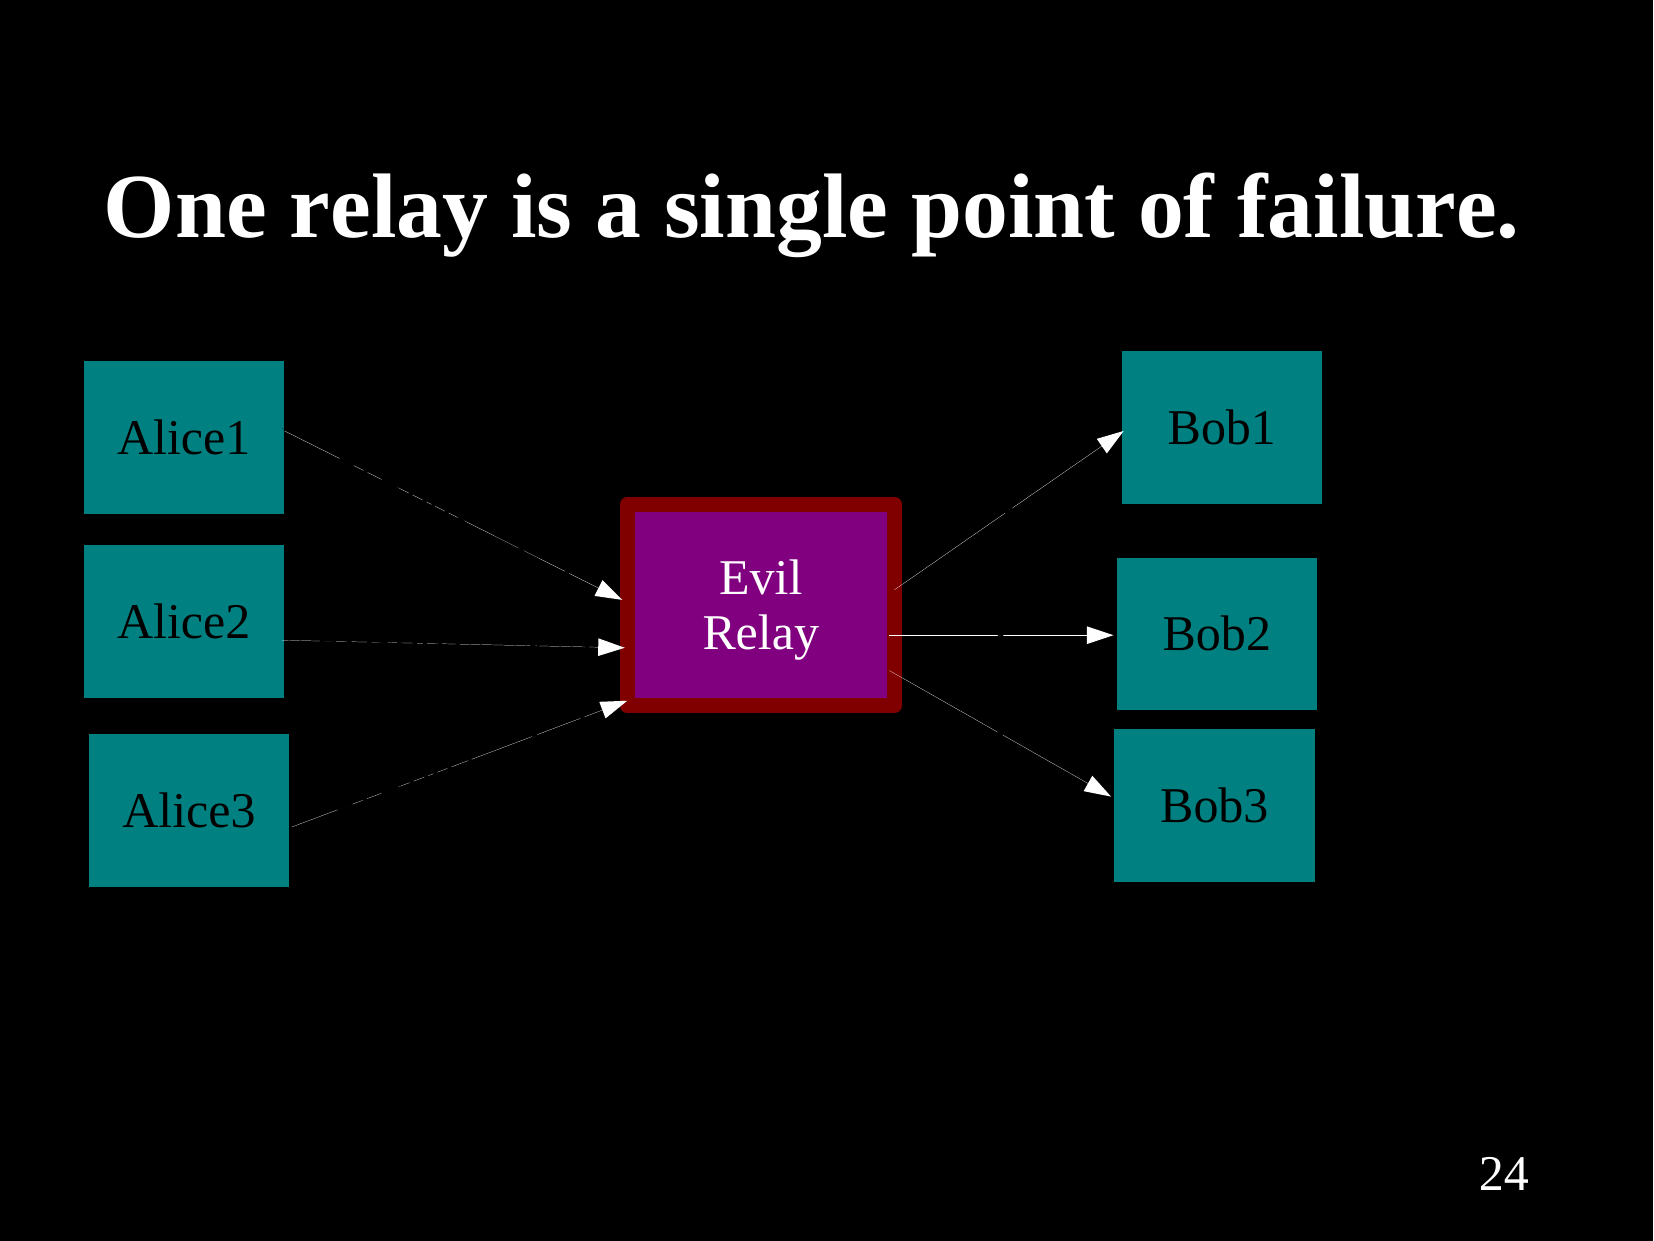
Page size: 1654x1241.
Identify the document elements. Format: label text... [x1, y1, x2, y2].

text_box Bob2 [1116, 557, 1318, 711]
text_box Alice1 [83, 360, 285, 515]
title One relay is a single point of failure. [93, 95, 1534, 318]
text_box Evil Relay [627, 504, 895, 706]
text_box Alice2 [83, 544, 285, 699]
text_box Bob1 [1121, 350, 1323, 505]
text_box Alice3 [88, 733, 290, 888]
text_box Bob3 [1113, 728, 1316, 883]
